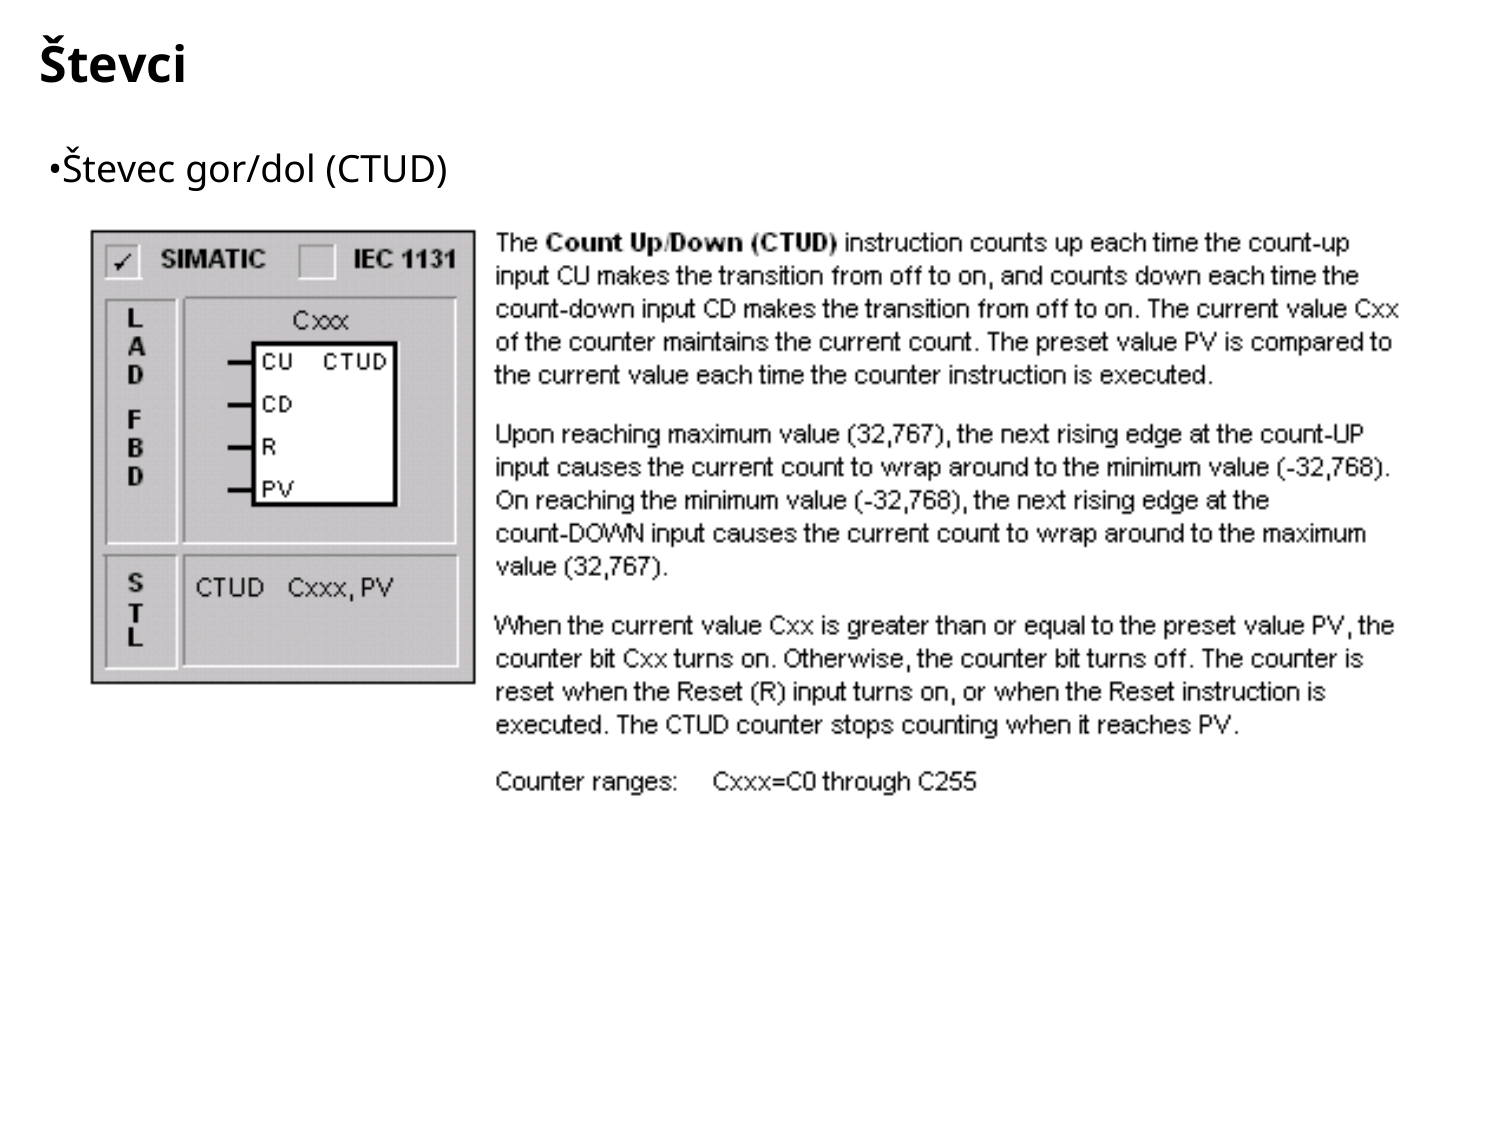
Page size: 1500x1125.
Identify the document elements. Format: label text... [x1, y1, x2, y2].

picture [75, 212, 1413, 810]
text_box Števec gor/dol (CTUD) [33, 137, 463, 198]
text_box Števci [24, 24, 1353, 101]
